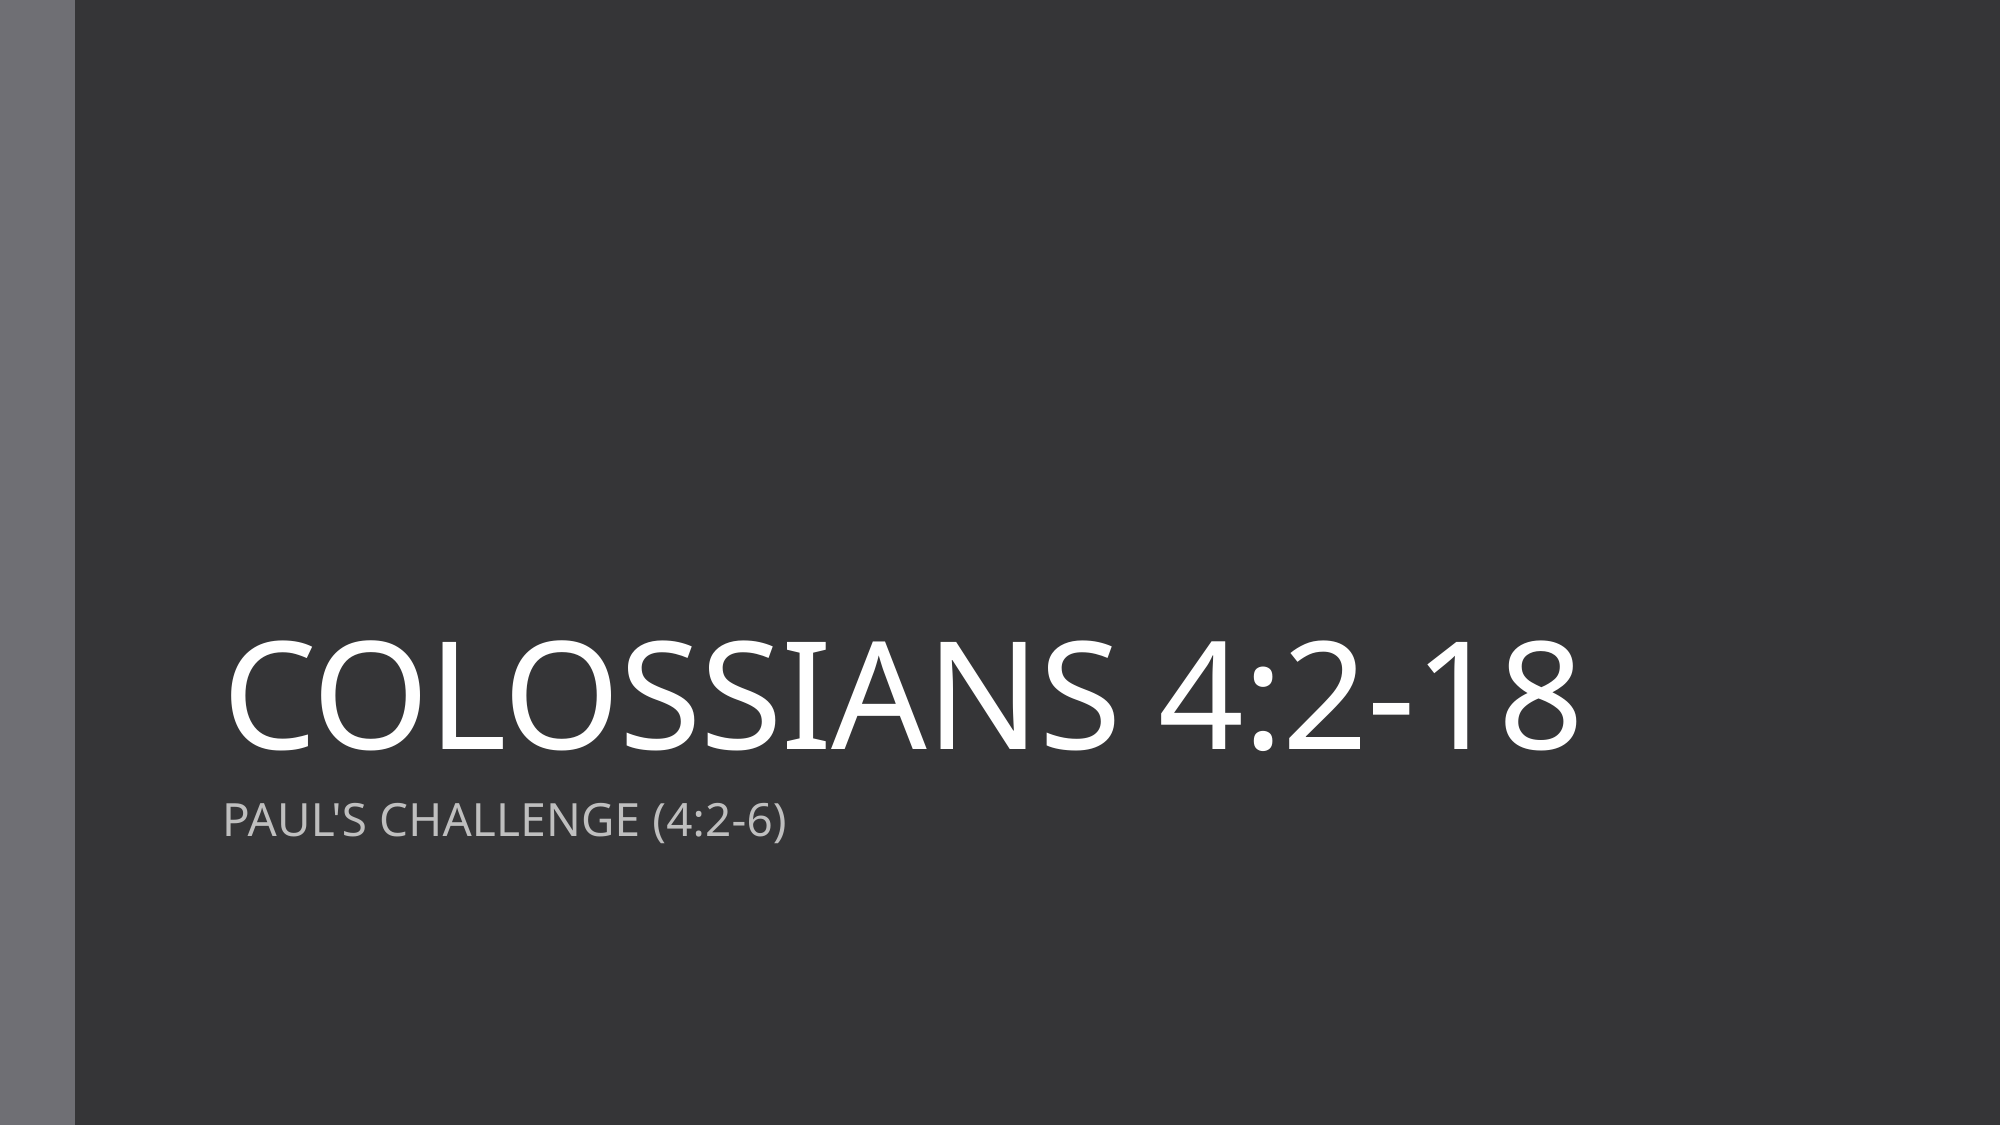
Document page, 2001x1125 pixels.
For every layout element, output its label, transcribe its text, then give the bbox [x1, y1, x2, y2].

title COLOSSIANS 4:2-18 [206, 124, 1752, 787]
subtitle PAUL'S CHALLENGE (4:2-6) [206, 787, 1752, 1066]
